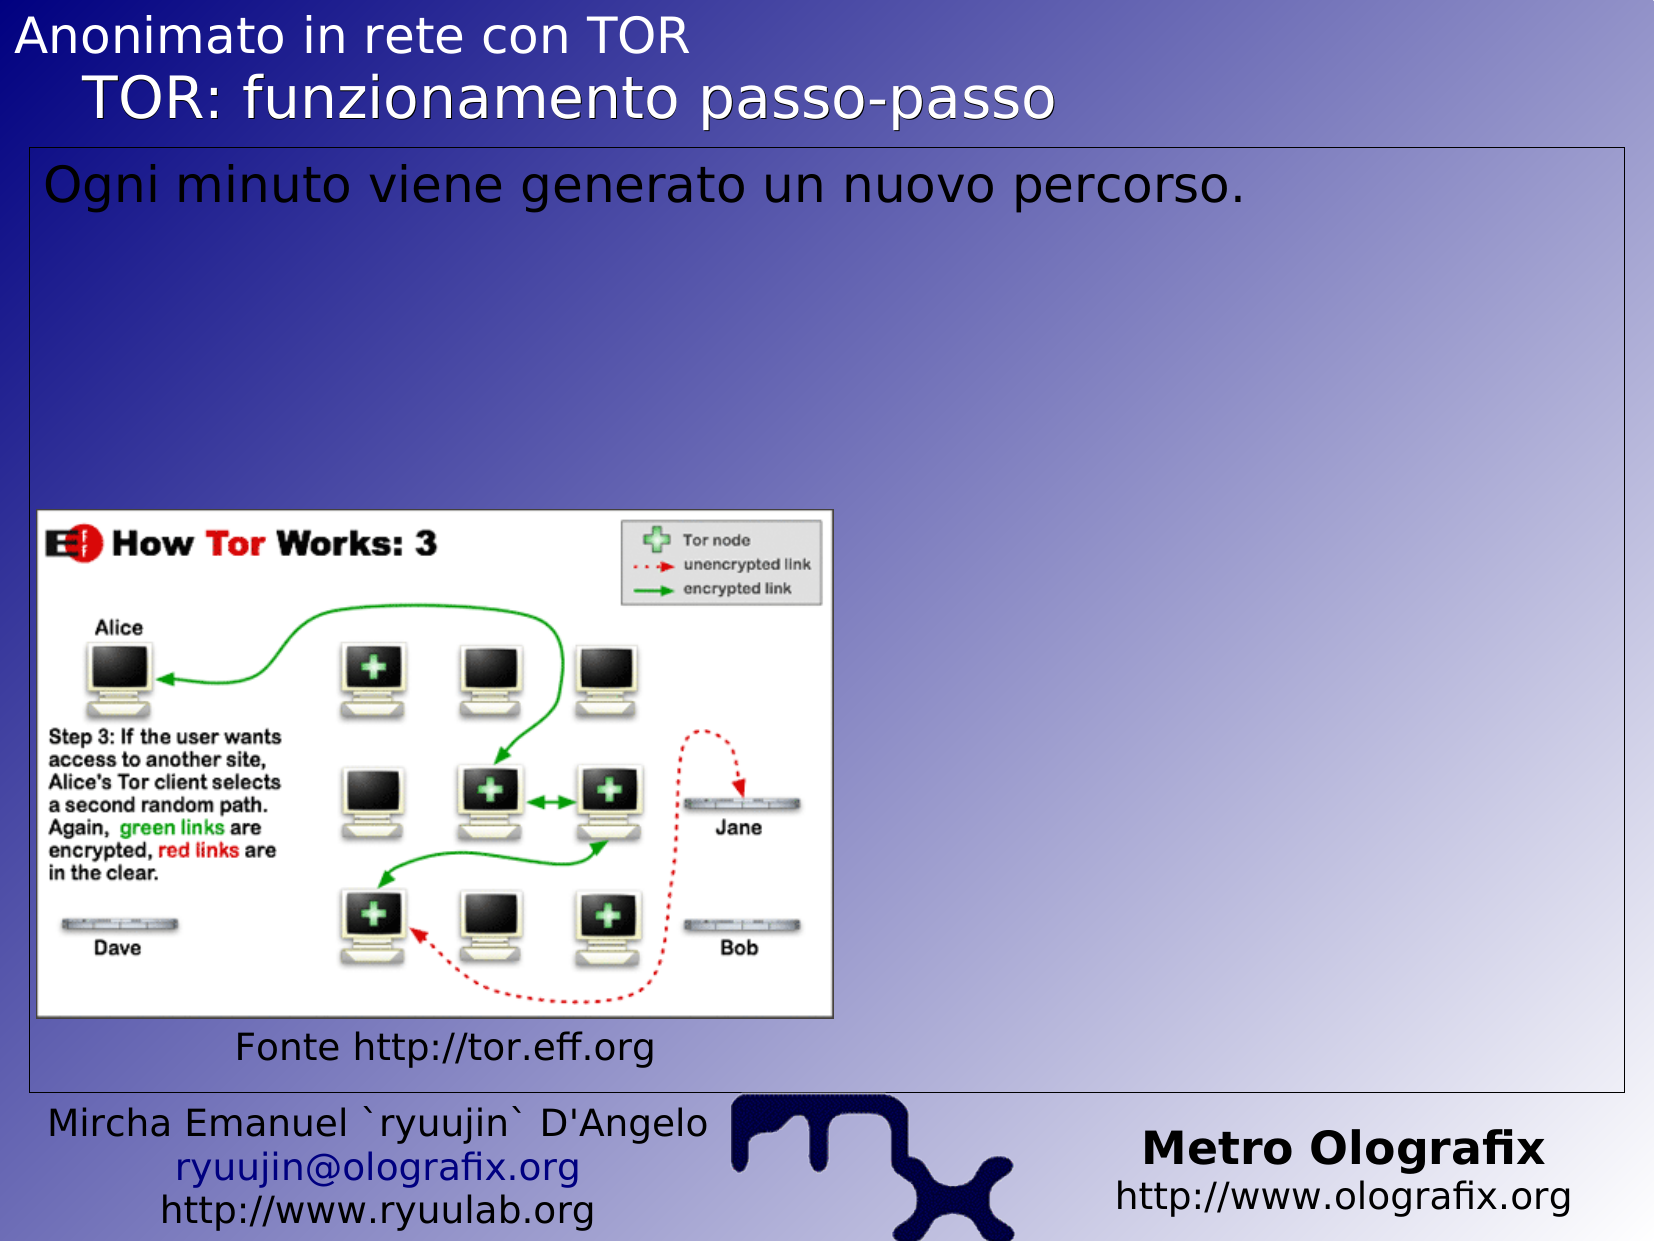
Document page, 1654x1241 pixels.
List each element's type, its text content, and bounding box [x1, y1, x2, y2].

text_box Ogni minuto viene generato un nuovo percorso. [28, 148, 1623, 223]
picture [36, 509, 834, 1019]
picture [720, 1068, 1033, 1241]
text_box Metro Olografix http://www.olografix.org [1034, 1114, 1654, 1227]
text_box Fonte http://tor.eff.org [54, 1018, 836, 1077]
text_box Anonimato in rete con TOR [0, 0, 1595, 74]
title TOR: funzionamento passo-passo [82, 49, 1571, 148]
text_box Mircha Emanuel `ryuujin` D'Angelo ryuujin@olografix.org http://www.ryuulab.org [0, 1094, 757, 1241]
